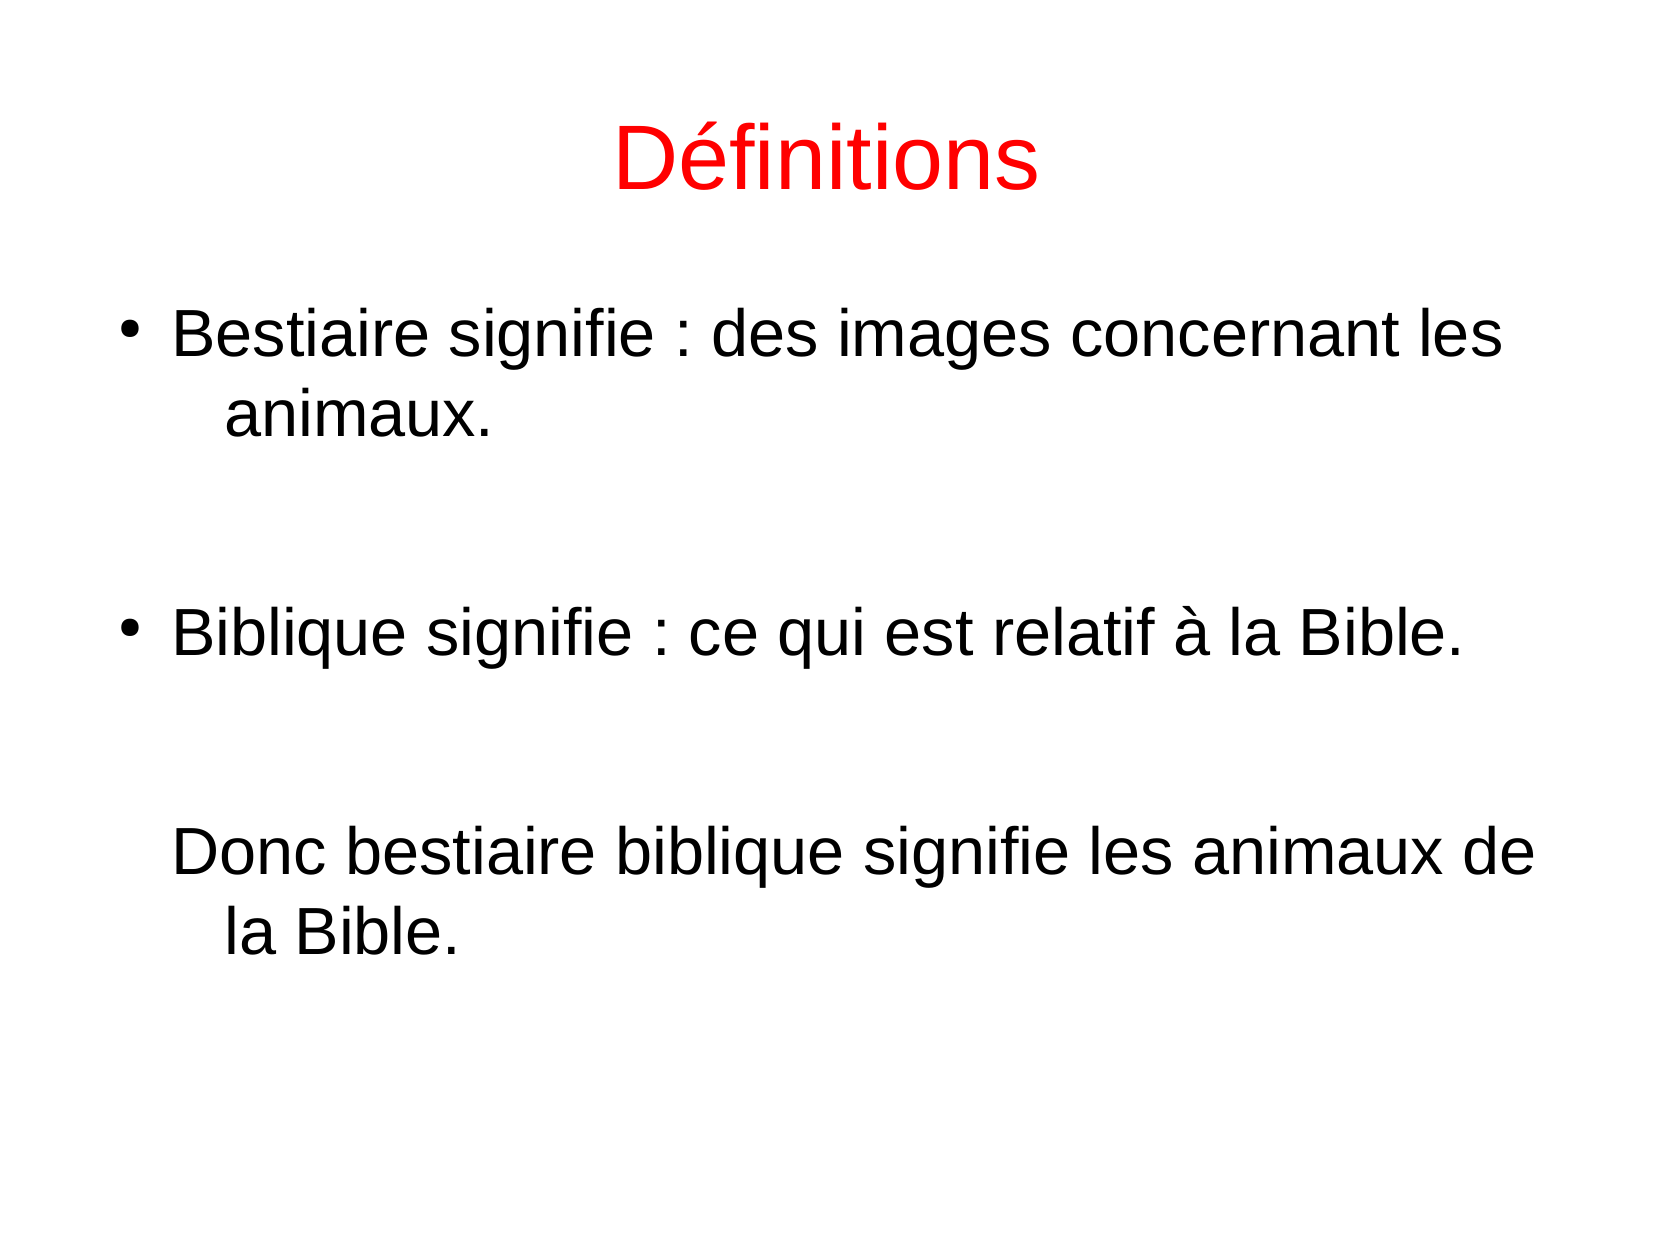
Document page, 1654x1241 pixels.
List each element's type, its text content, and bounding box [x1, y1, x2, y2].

list Bestiaire signifie : des images concernant les animaux. Biblique signifie : ce qui est relatif à la Bible. Donc bestiaire biblique signifie les animaux de la Bible. [82, 290, 1571, 1109]
title Définitions [82, 49, 1571, 257]
